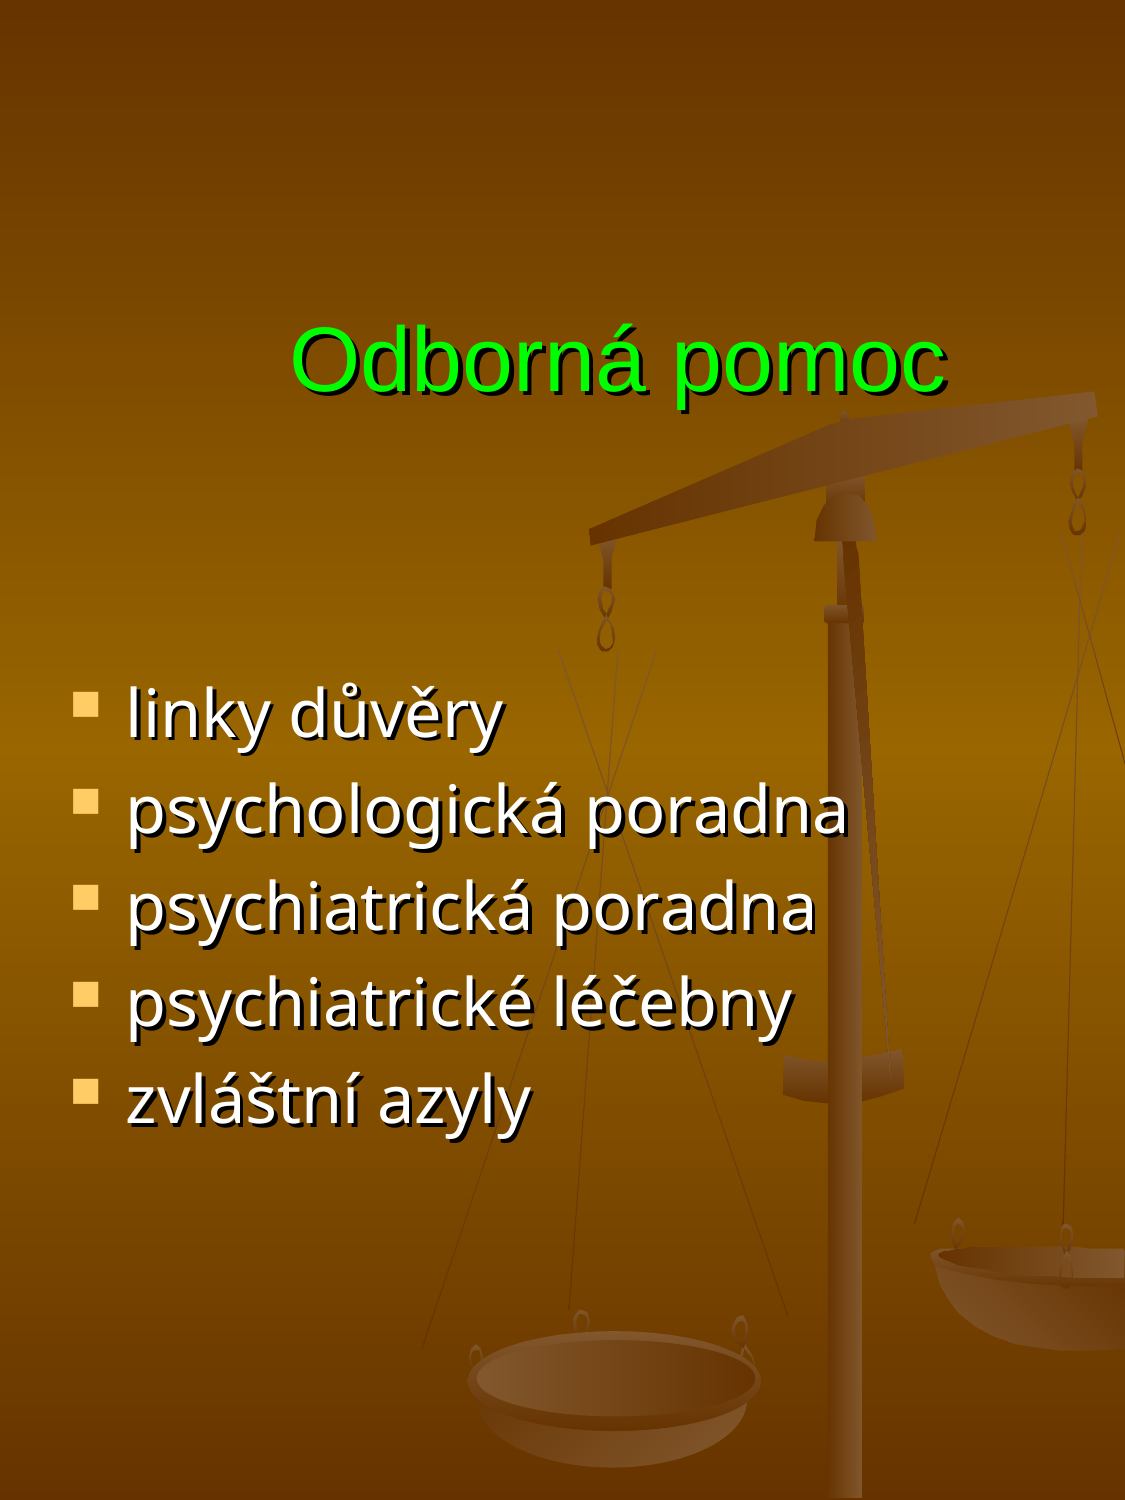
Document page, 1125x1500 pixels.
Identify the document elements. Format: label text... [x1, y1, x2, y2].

list linky důvěry psychologická poradna psychiatrická poradna psychiatrické léčebny zvláštní azyly [54, 662, 1057, 1500]
title Odborná pomoc [112, 194, 1125, 514]
